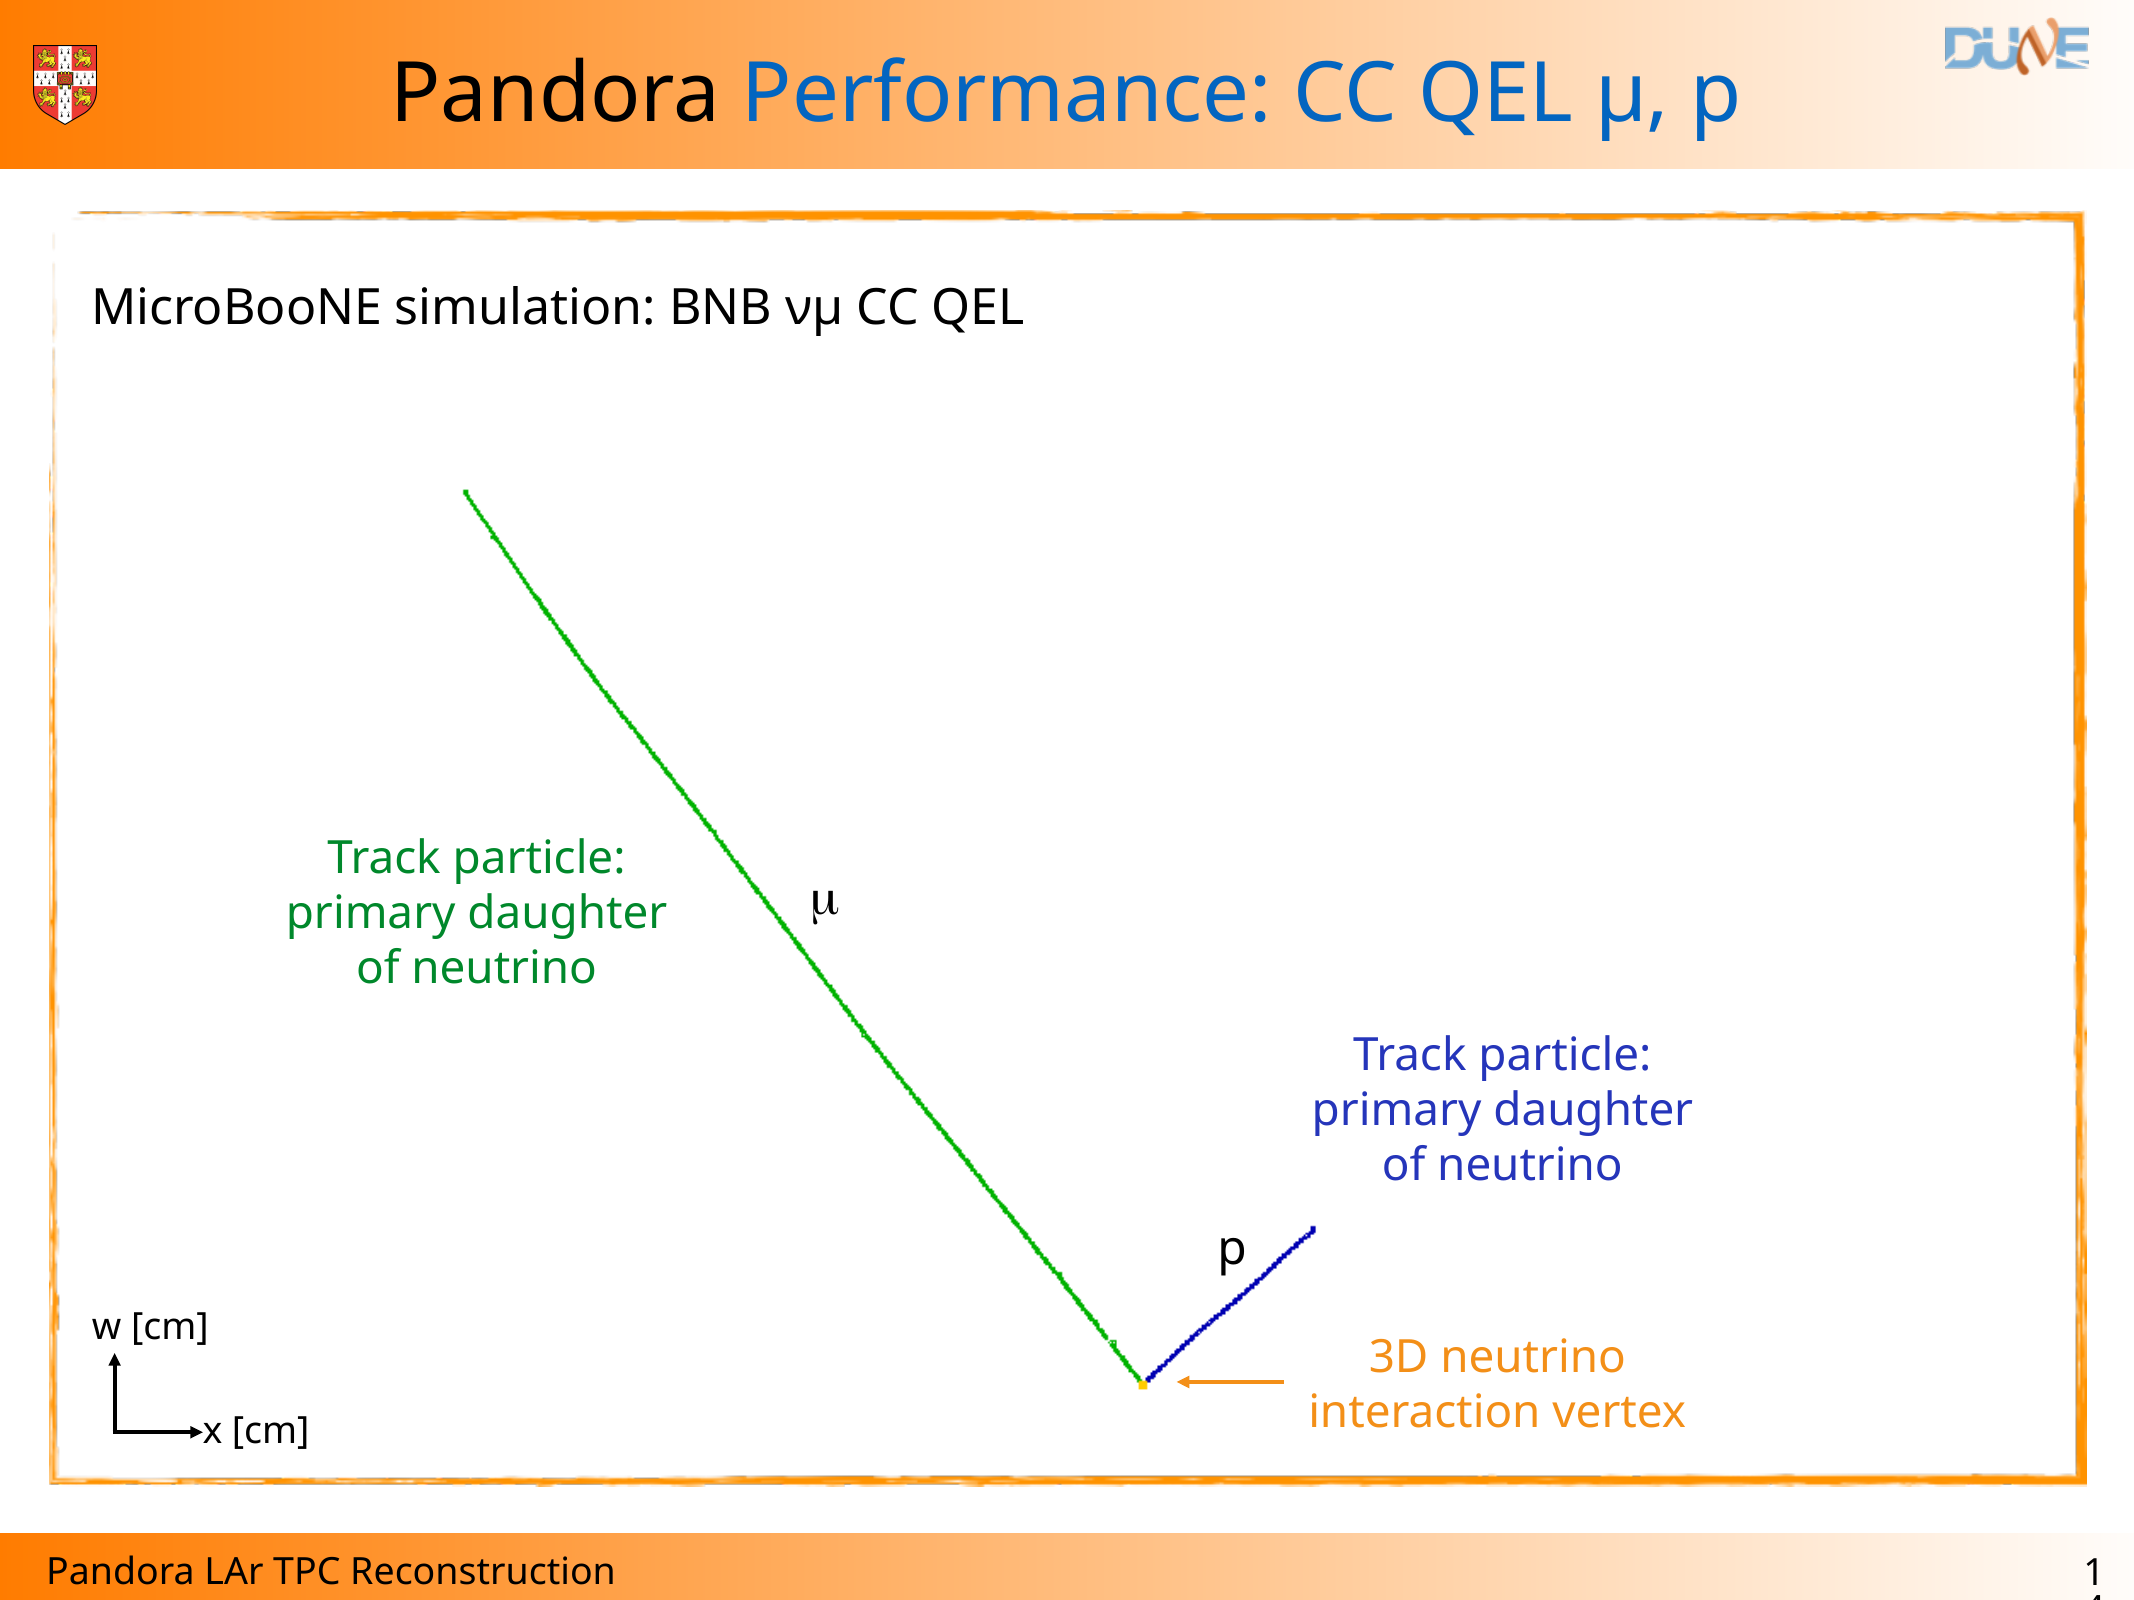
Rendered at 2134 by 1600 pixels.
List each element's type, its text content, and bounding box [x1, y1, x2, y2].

picture [33, 45, 97, 125]
text_box <number> [942, 0, 949, 27]
picture [49, 210, 2087, 1487]
text_box Track particle: primary daughter of neutrino [1293, 989, 1712, 1226]
text_box x [cm] [194, 1397, 332, 1459]
text_box Pandora Performance: CC QEL μ, p [208, 27, 1925, 150]
text_box p [1208, 1208, 1252, 1283]
text_box <number> [2075, 1539, 2132, 1600]
text_box w [cm] [83, 1293, 230, 1355]
text_box <number> [942, 1533, 949, 1600]
text_box 3D neutrino interaction vertex [1288, 1291, 1707, 1473]
picture [1944, 17, 2090, 76]
text_box w [cm] [433, 1533, 438, 1600]
text_box Track particle: primary daughter of neutrino [267, 791, 686, 1029]
text_box m [801, 853, 848, 933]
text_box MicroBooNE simulation: BNB νμ CC QEL [82, 265, 1091, 343]
